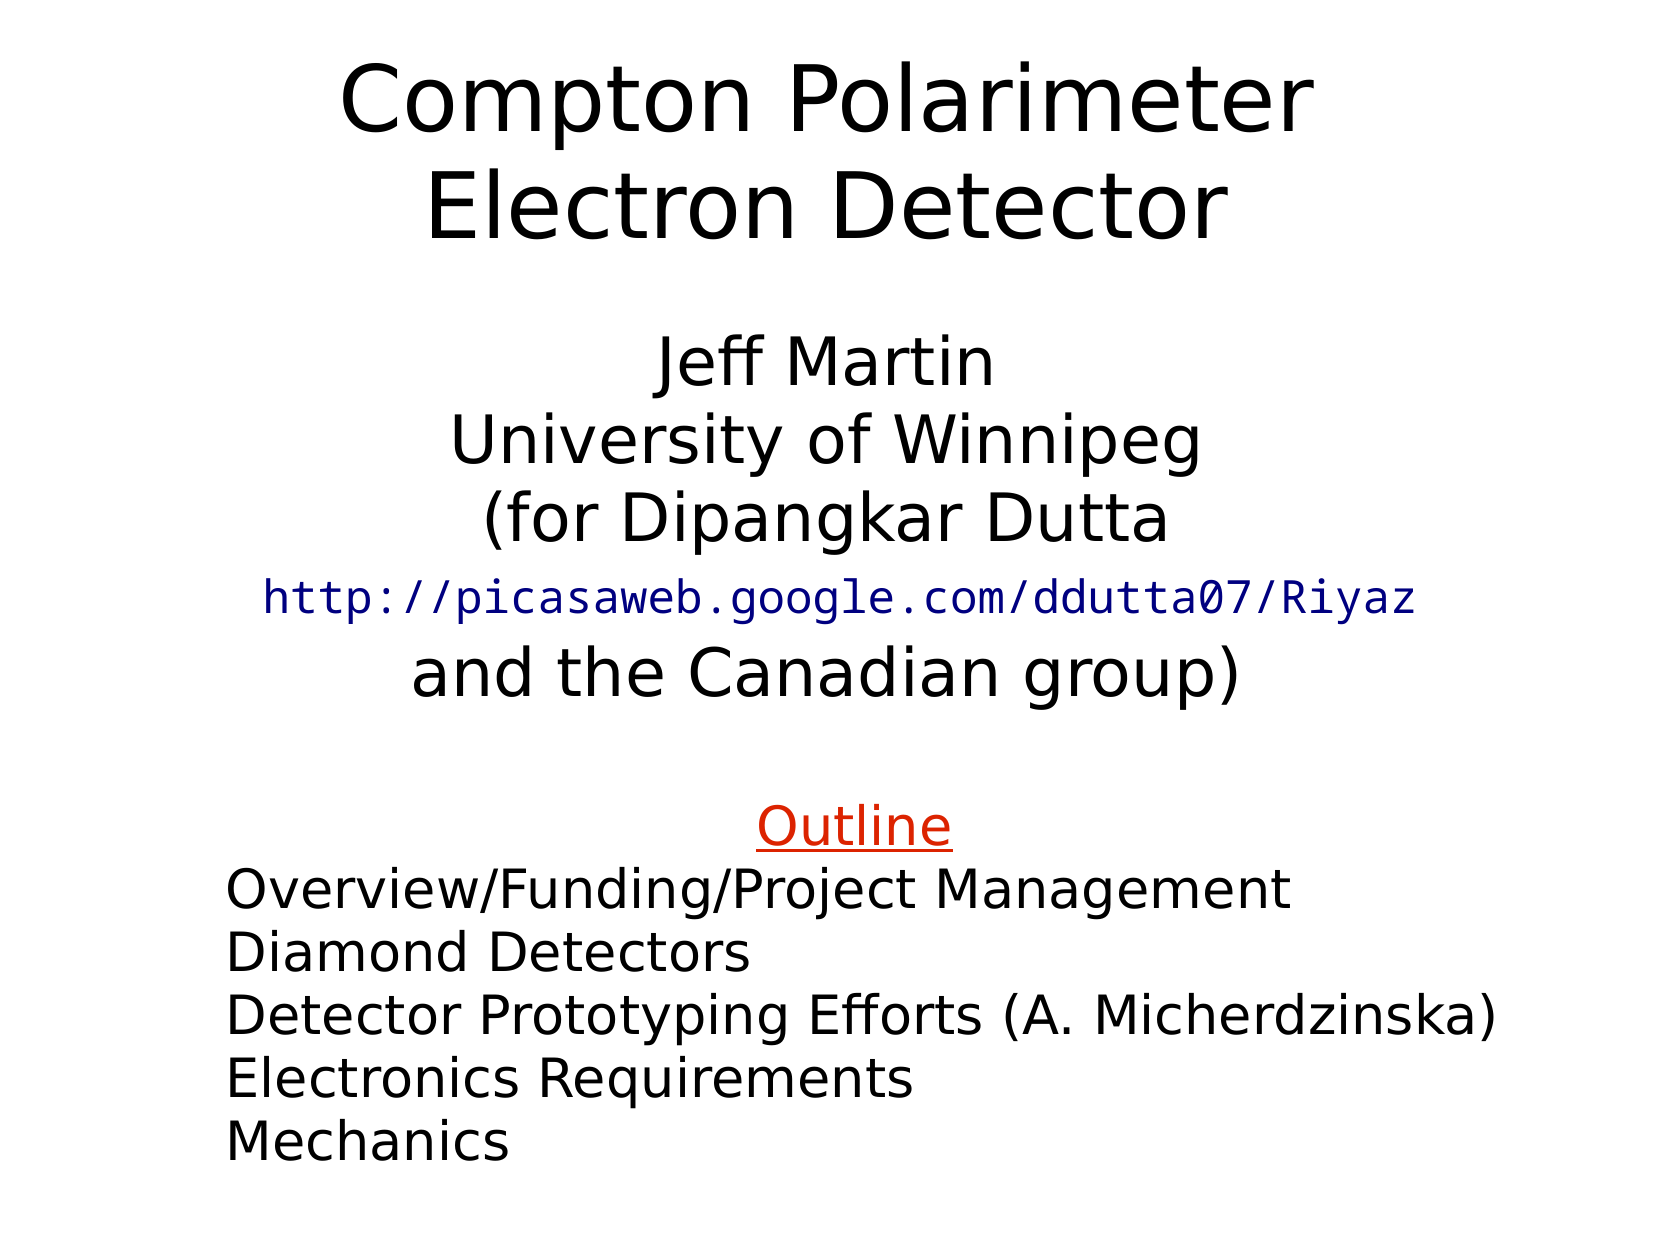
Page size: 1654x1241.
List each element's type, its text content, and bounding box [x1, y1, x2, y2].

subtitle Jeff Martin University of Winnipeg (for Dipangkar Dutta and the Canadian group) [82, 297, 1571, 739]
text_box http://picasaweb.google.com/ddutta07/Riyaz [248, 557, 1489, 650]
title Compton Polarimeter Electron Detector [82, 45, 1571, 261]
text_box Outline Overview/Funding/Project Management Diamond Detectors Detector Prototyping Efforts (A. Micherdzinska) Electronics Requirements Mechanics [193, 788, 1536, 1182]
